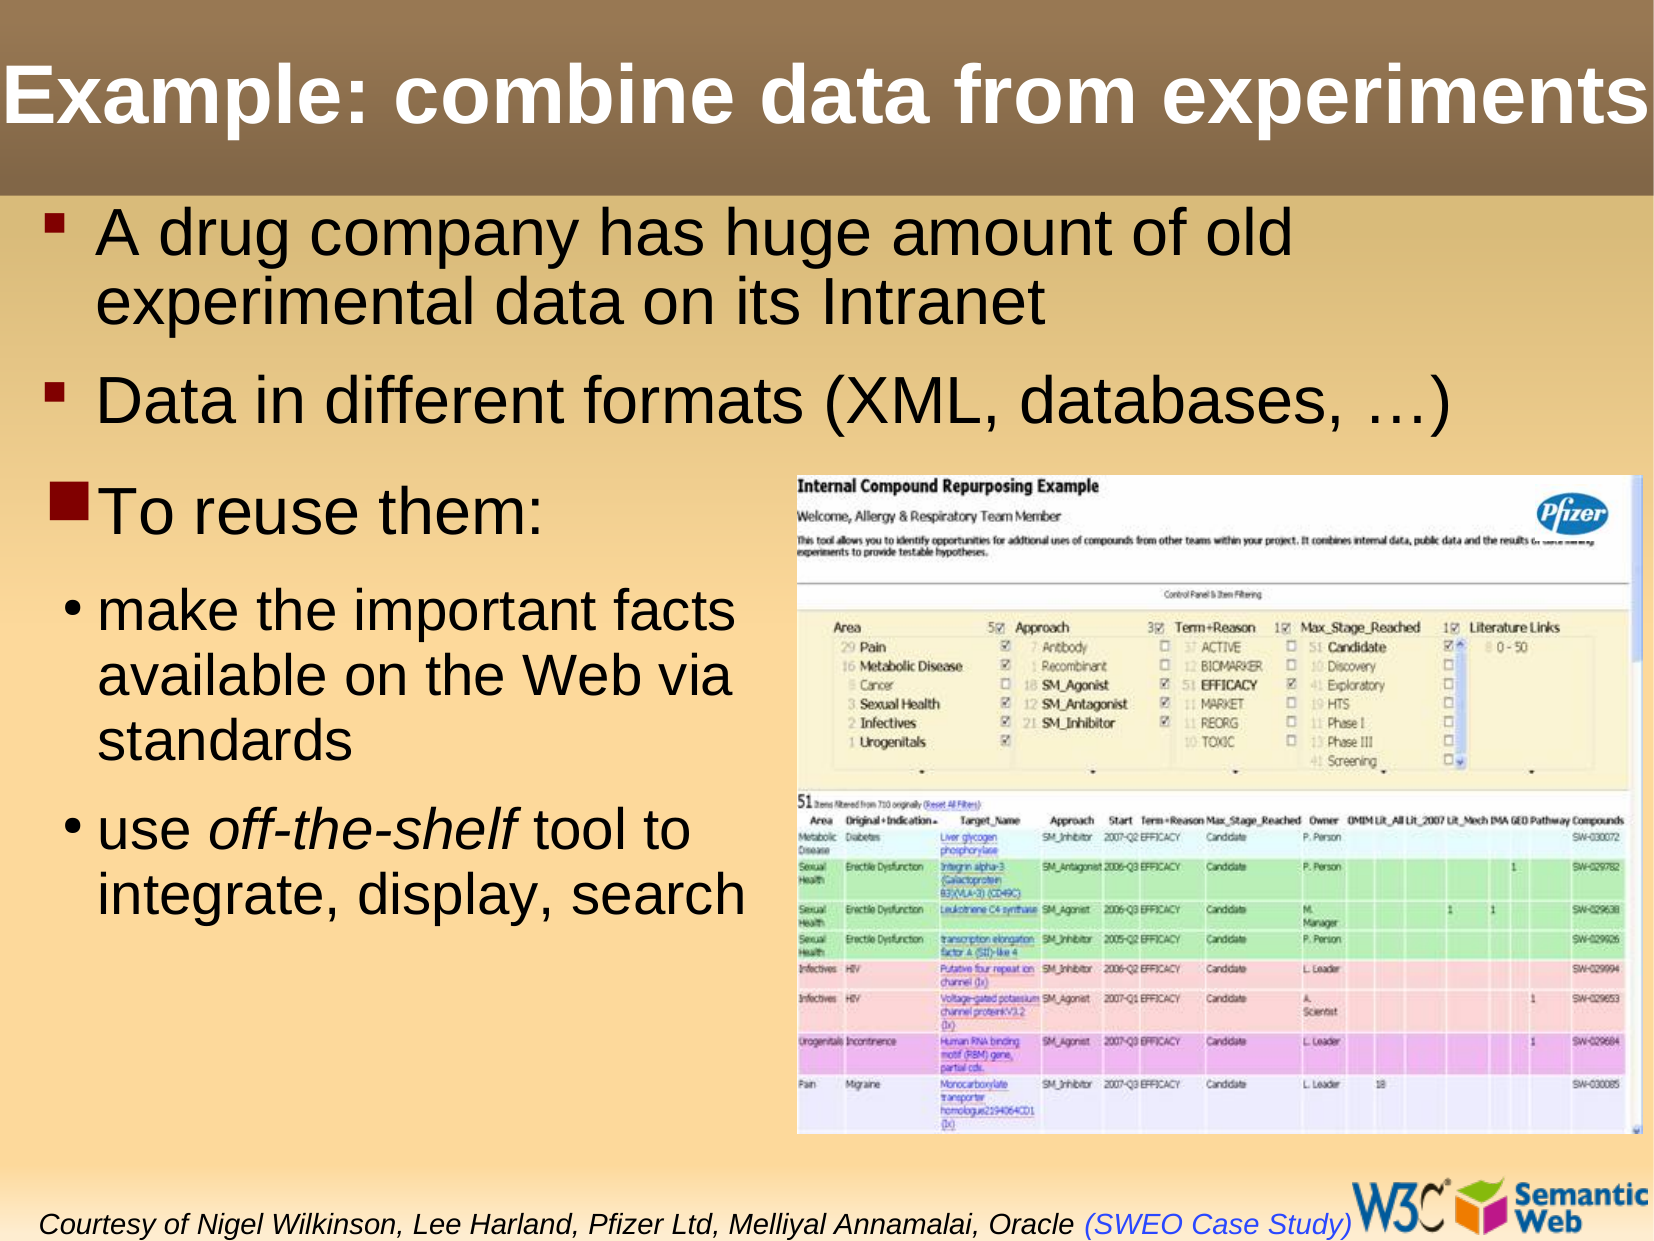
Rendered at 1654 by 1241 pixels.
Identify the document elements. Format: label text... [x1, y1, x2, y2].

list A drug company has huge amount of old experimental data on its Intranet Data in different formats (XML, databases, …) [39, 195, 1528, 1014]
text_box To reuse them: make the important facts available on the Web via standards use off-the-shelf tool to integrate, display, search [26, 470, 766, 1167]
title Example: combine data from experiments [0, 0, 1654, 196]
text_box Courtesy of Nigel Wilkinson, Lee Harland, Pfizer Ltd, Melliyal Annamalai, Oracle (SWEO Case Study) [23, 1198, 1369, 1241]
picture [0, 196, 1654, 1241]
